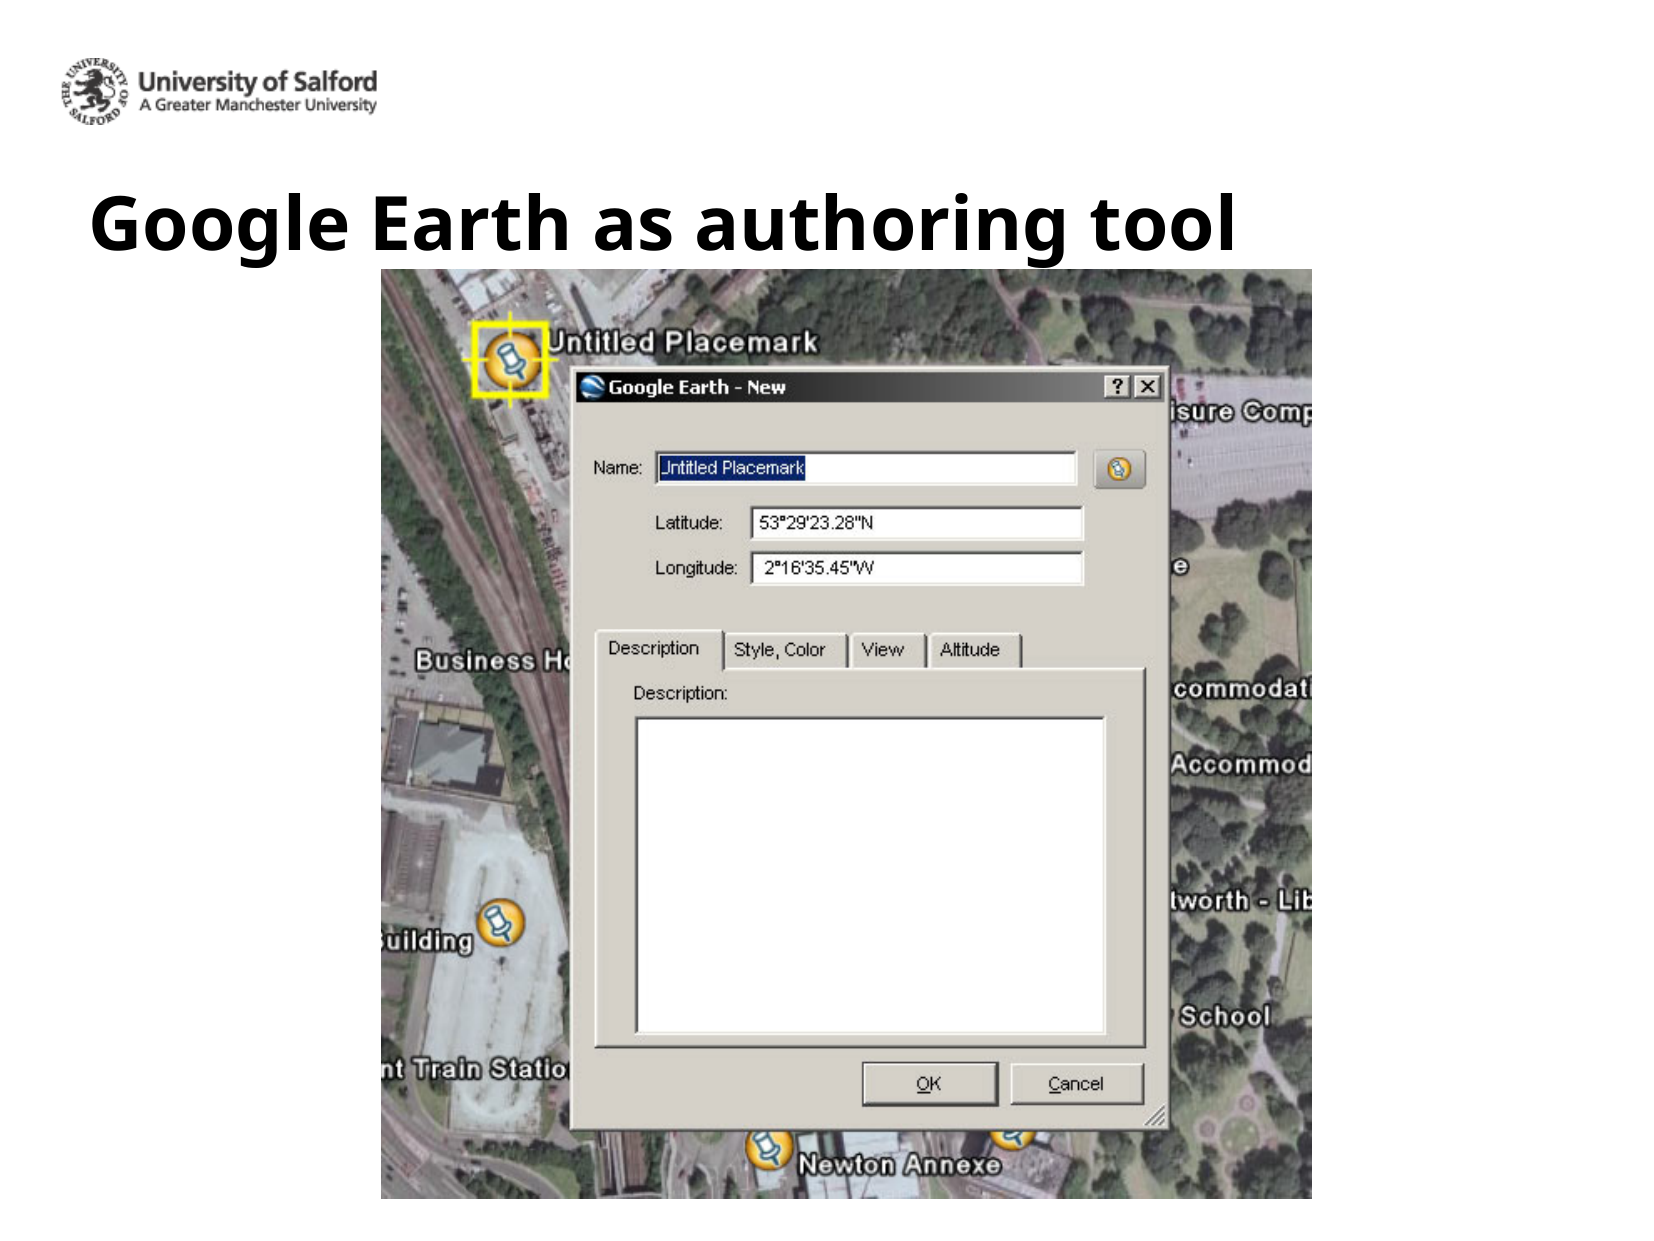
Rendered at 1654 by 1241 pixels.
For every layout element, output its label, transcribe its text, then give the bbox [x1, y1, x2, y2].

picture [59, 58, 380, 125]
title Google Earth as authoring tool [88, 176, 1565, 267]
picture [381, 269, 1312, 1199]
